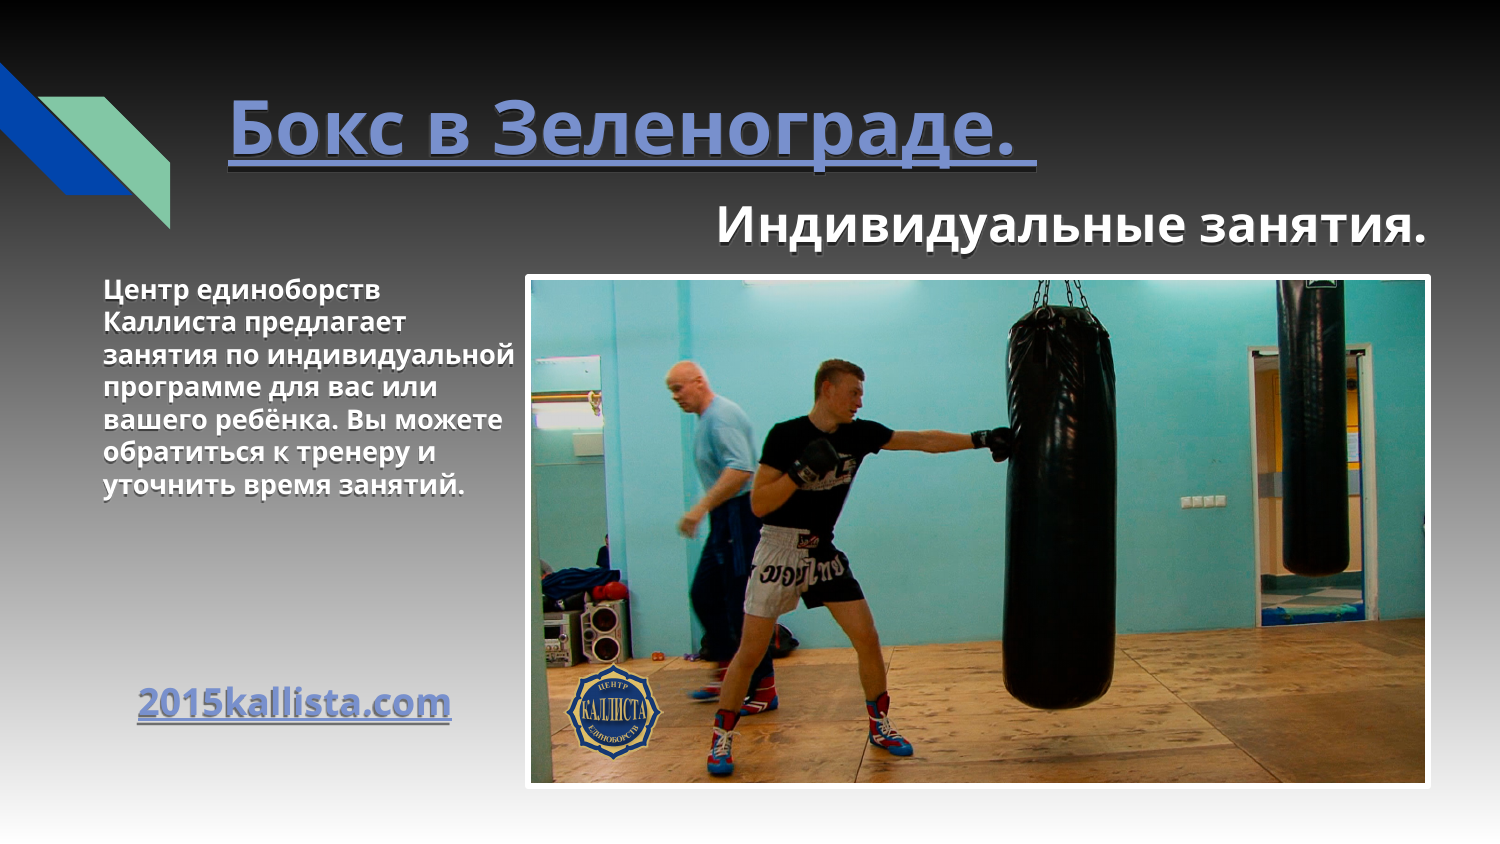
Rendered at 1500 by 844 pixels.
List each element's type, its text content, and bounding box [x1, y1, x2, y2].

list Центр единоборств Каллиста предлагает занятия по индивидуальной программе для вас или вашего ребёнка. Вы можете обратиться к тренеру и уточнить время занятий. [87, 257, 532, 735]
picture [513, 280, 1425, 784]
text_box Индивидуальные занятия. [700, 177, 1472, 256]
text_box 2015kallista.com [79, 662, 511, 729]
title Бокс в Зеленограде. [212, 64, 1368, 198]
